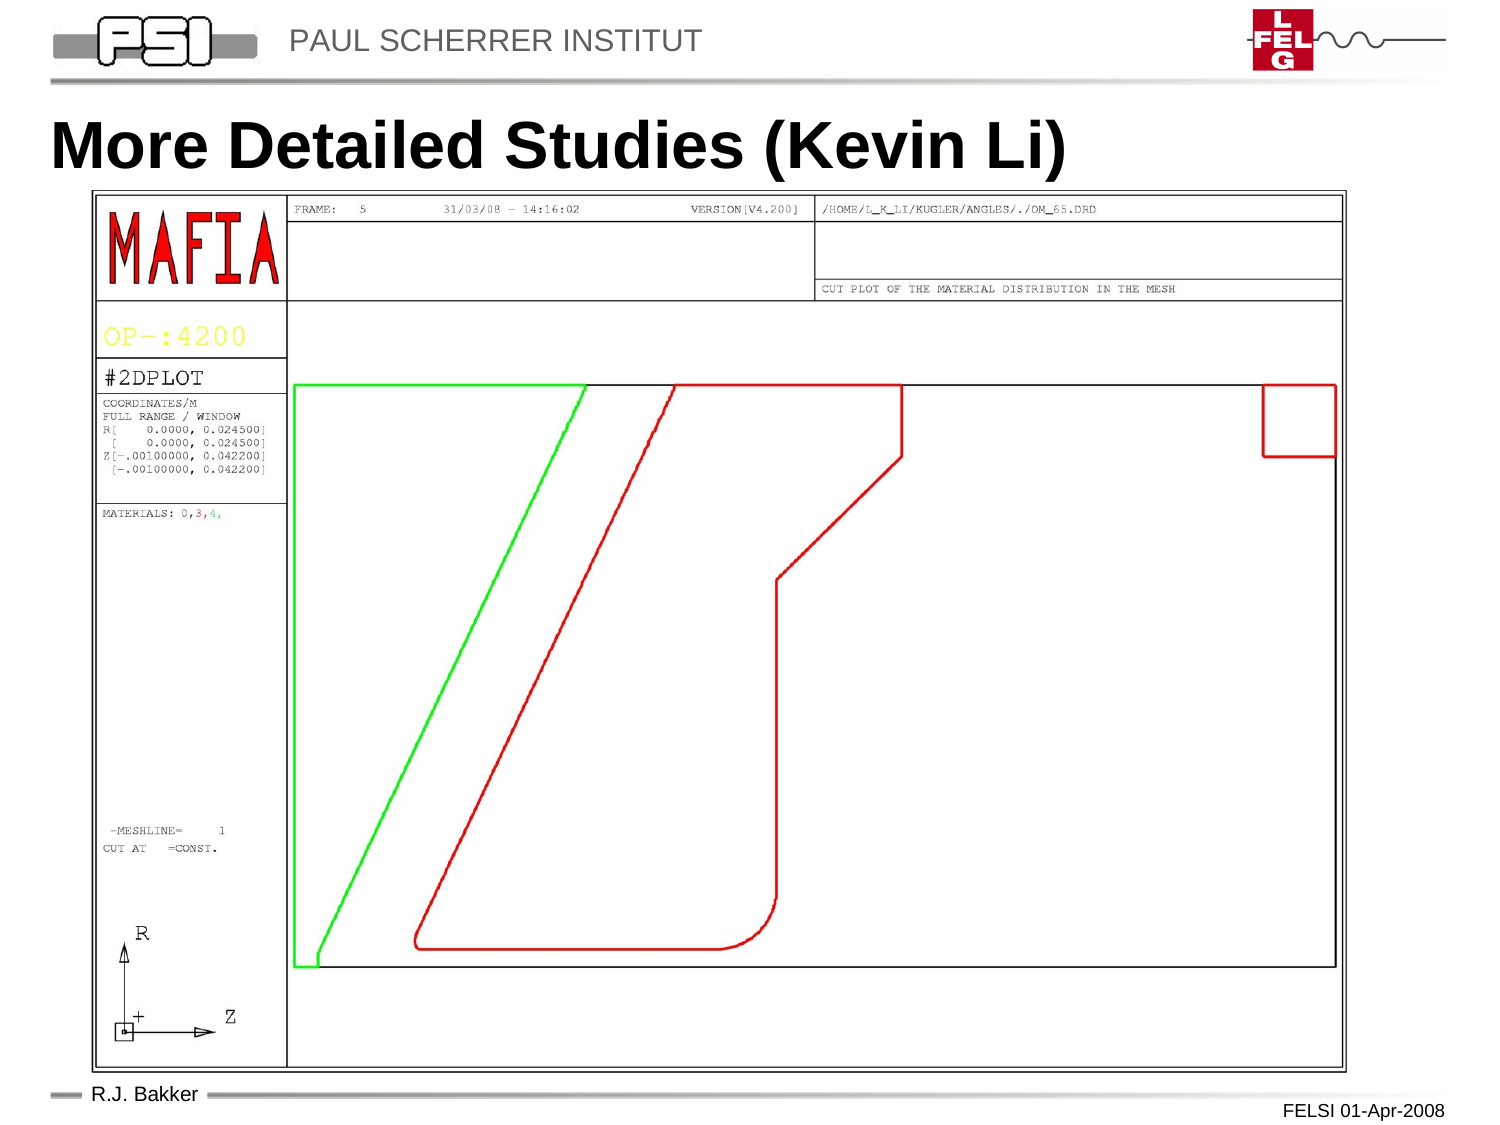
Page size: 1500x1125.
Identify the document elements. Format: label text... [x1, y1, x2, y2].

title More Detailed Studies (Kevin Li) [50, 101, 1450, 190]
picture [50, 1092, 82, 1099]
picture [52, 15, 260, 69]
picture [50, 78, 1447, 85]
picture [1246, 8, 1447, 72]
picture [208, 1092, 1447, 1099]
picture [91, 187, 1349, 1074]
